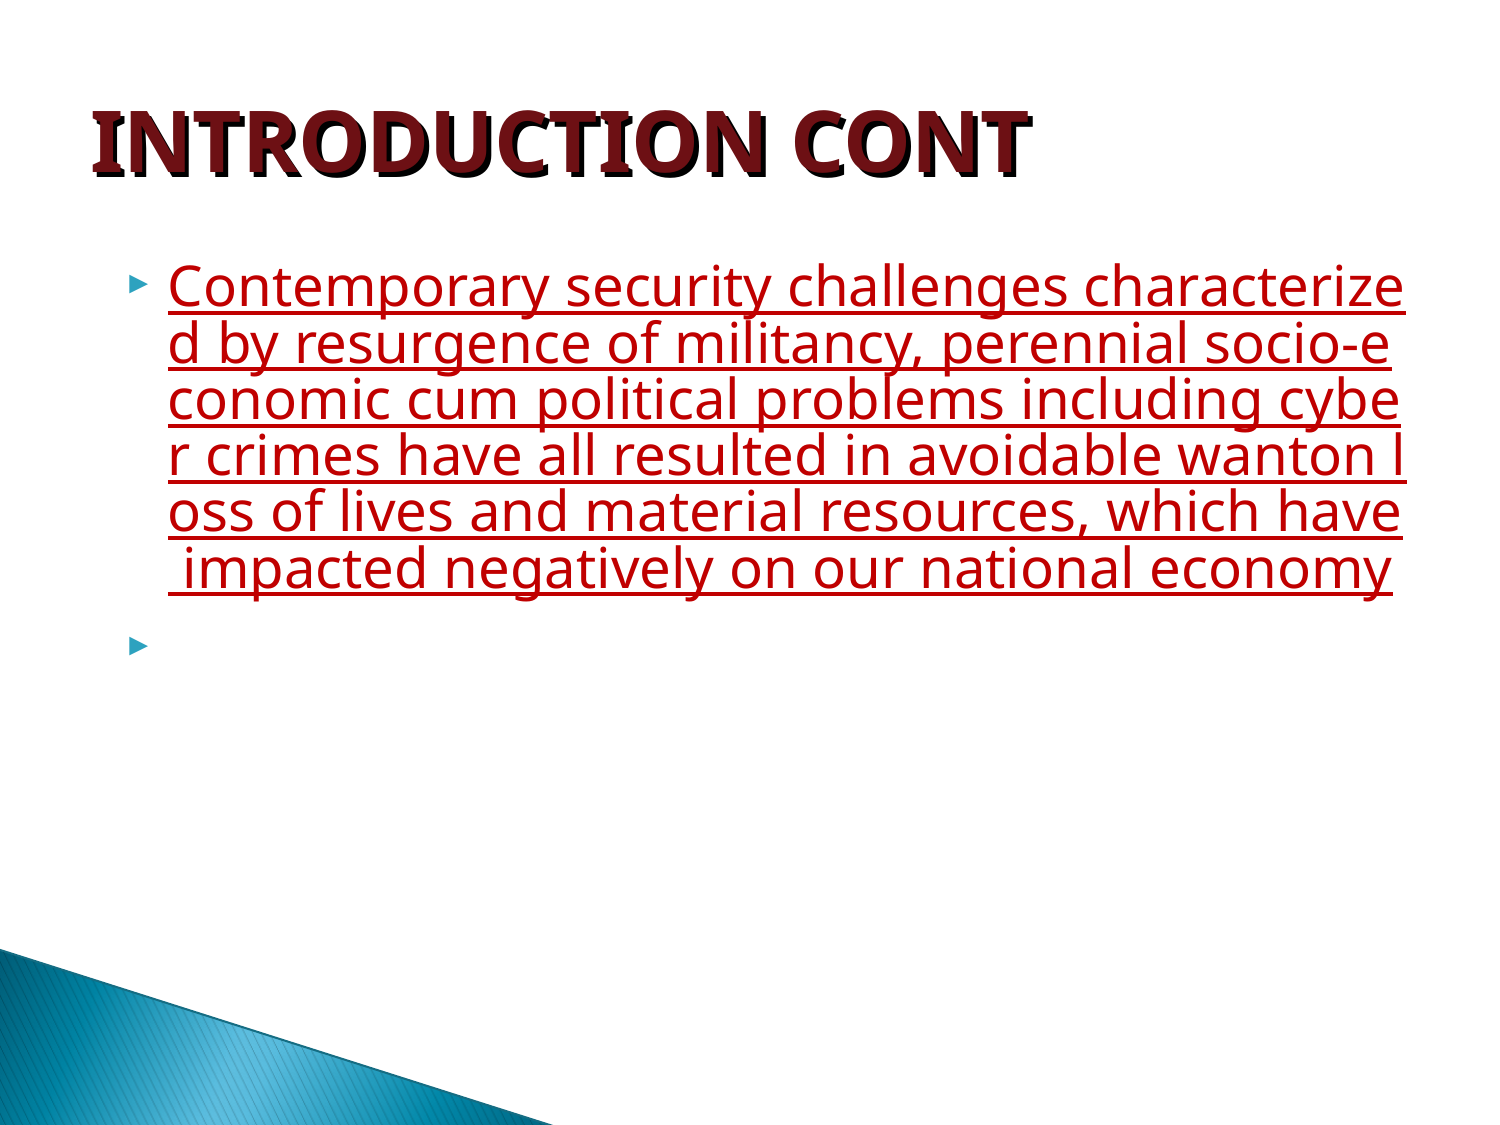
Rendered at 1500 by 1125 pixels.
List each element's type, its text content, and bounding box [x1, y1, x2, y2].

title INTRODUCTION CONT [75, 45, 1426, 233]
list Contemporary security challenges characterized by resurgence of militancy, perennial socio-economic cum political problems including cyber crimes have all resulted in avoidable wanton loss of lives and material resources, which have impacted negatively on our national economy [75, 243, 1426, 986]
